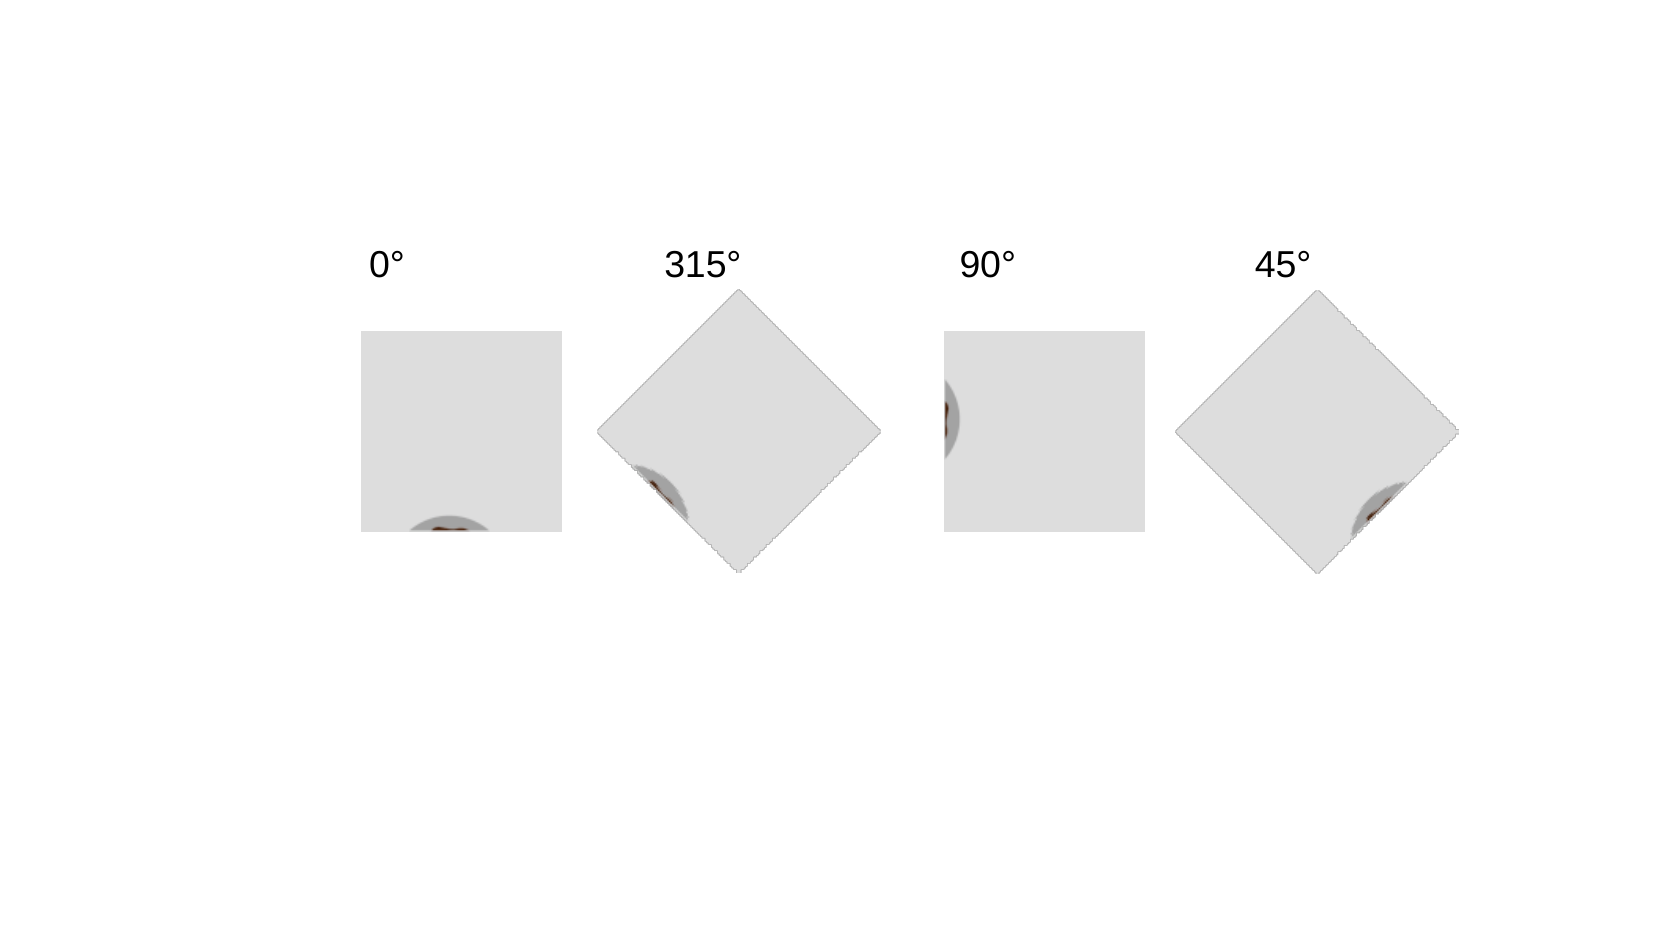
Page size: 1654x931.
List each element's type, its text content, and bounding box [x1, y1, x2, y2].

picture [361, 331, 562, 532]
picture [944, 331, 1145, 532]
text_box 45° [1240, 236, 1447, 296]
text_box 315° [649, 236, 857, 296]
text_box 0° [354, 236, 562, 296]
text_box 90° [944, 236, 1152, 296]
picture [1175, 296, 1459, 574]
picture [597, 296, 881, 573]
